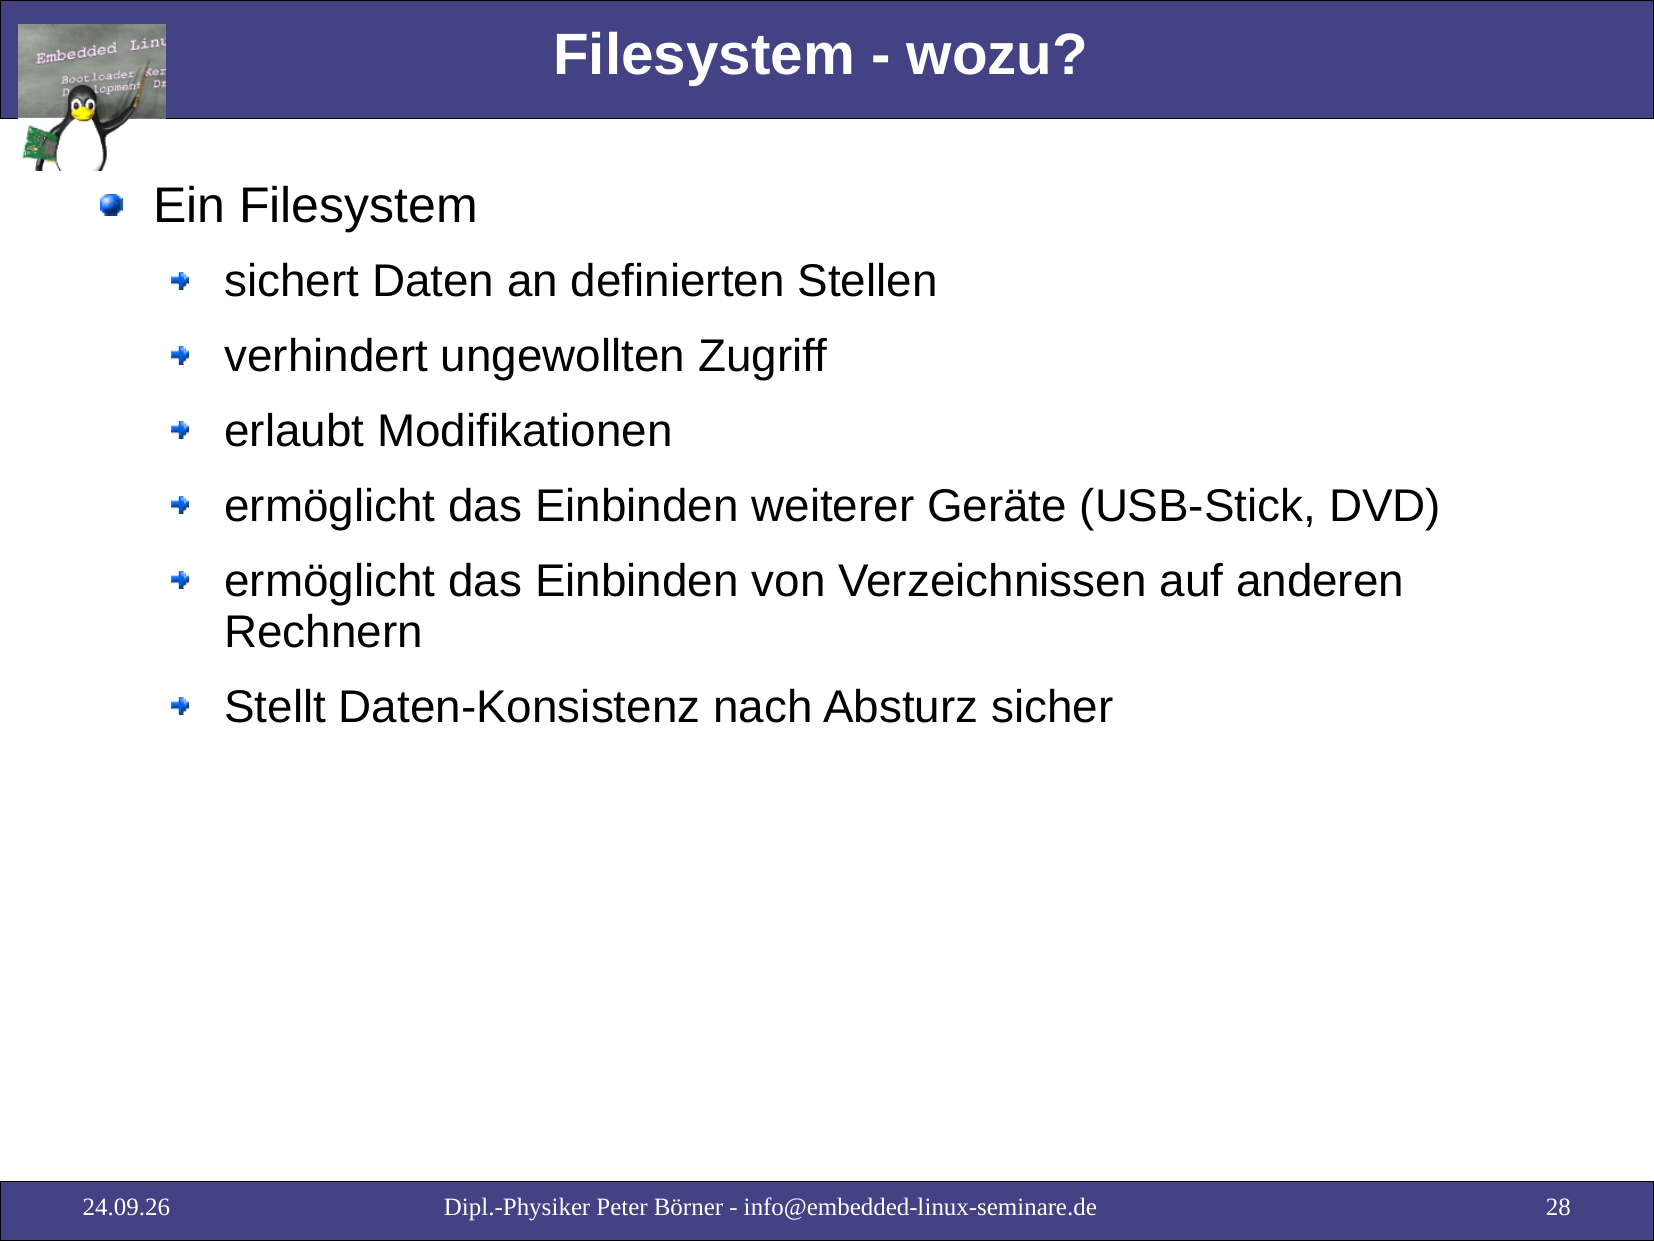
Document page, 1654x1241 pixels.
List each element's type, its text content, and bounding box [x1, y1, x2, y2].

list Ein Filesystem sichert Daten an definierten Stellen verhindert ungewollten Zugriff erlaubt Modifikationen ermöglicht das Einbinden weiterer Geräte (USB-Stick, DVD) ermöglicht das Einbinden von Verzeichnissen auf anderen Rechnern Stellt Daten-Konsistenz nach Absturz sicher [82, 177, 1571, 1149]
picture [18, 24, 166, 171]
title Filesystem - wozu? [76, 19, 1565, 89]
